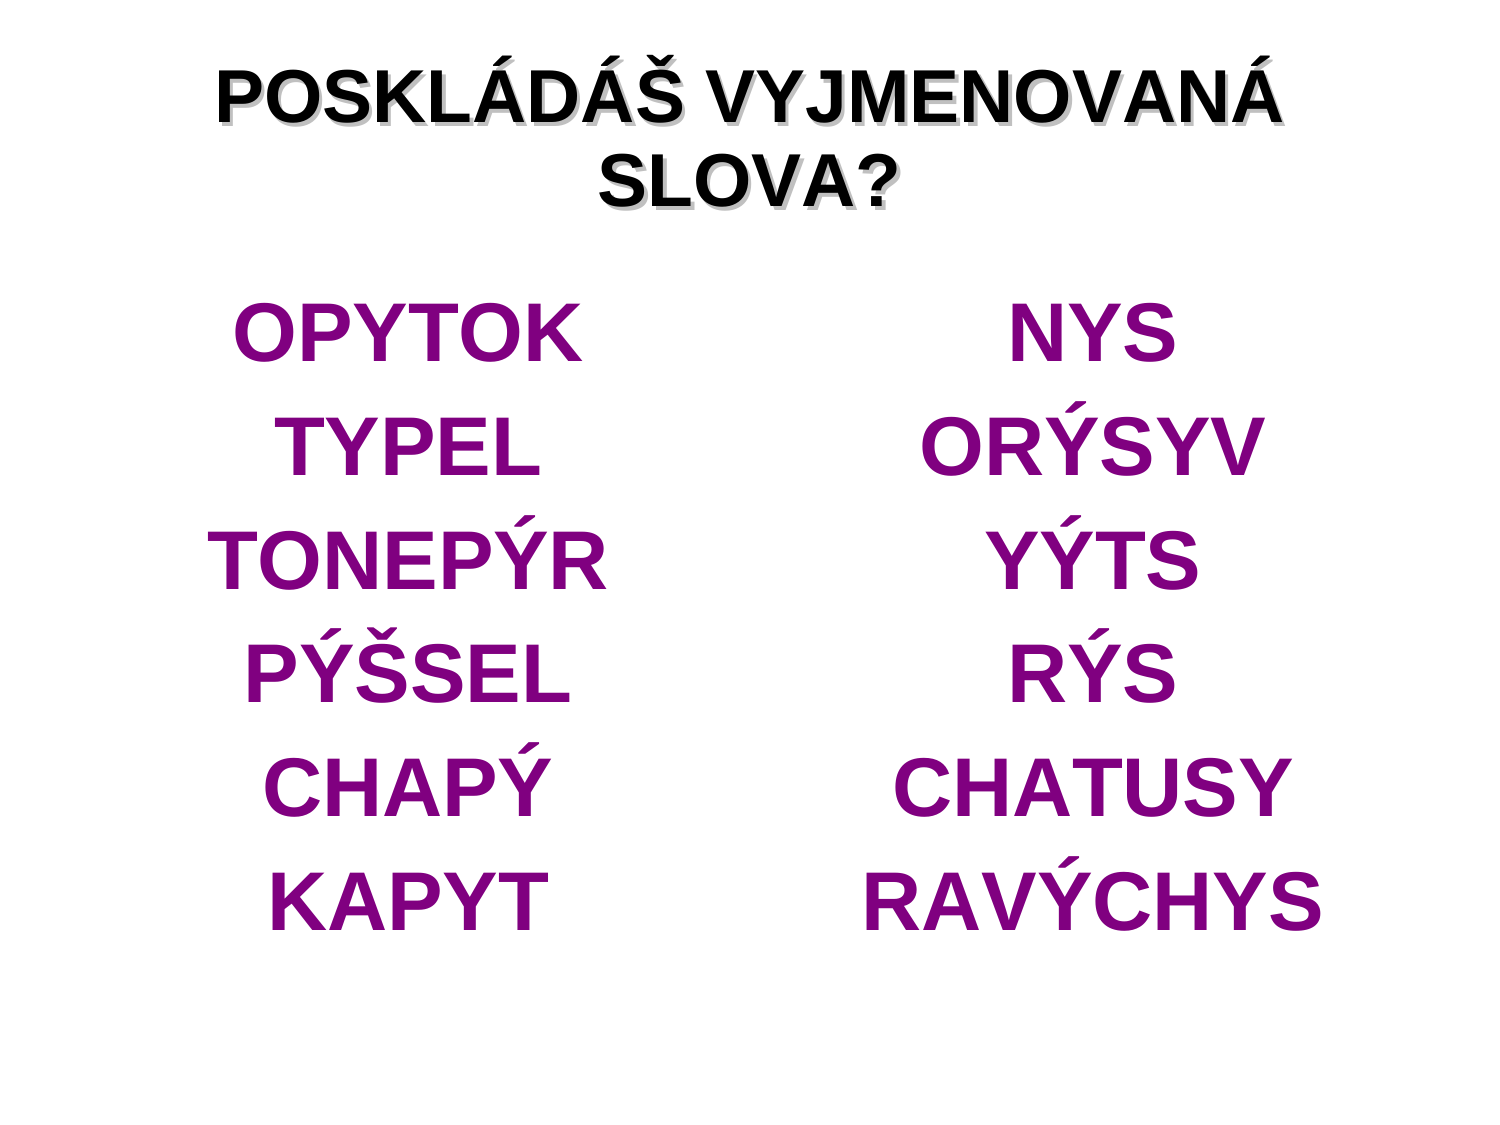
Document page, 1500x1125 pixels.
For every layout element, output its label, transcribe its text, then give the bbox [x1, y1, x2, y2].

title POSKLÁDÁŠ VYJMENOVANÁ SLOVA? [75, 45, 1426, 233]
list OPYTOK TYPEL TONEPÝR PÝŠSEL CHAPÝ KAPYT [76, 278, 740, 1059]
list NYS ORÝSYV YÝTS RÝS CHATUSY RAVÝCHYS [761, 278, 1425, 1083]
